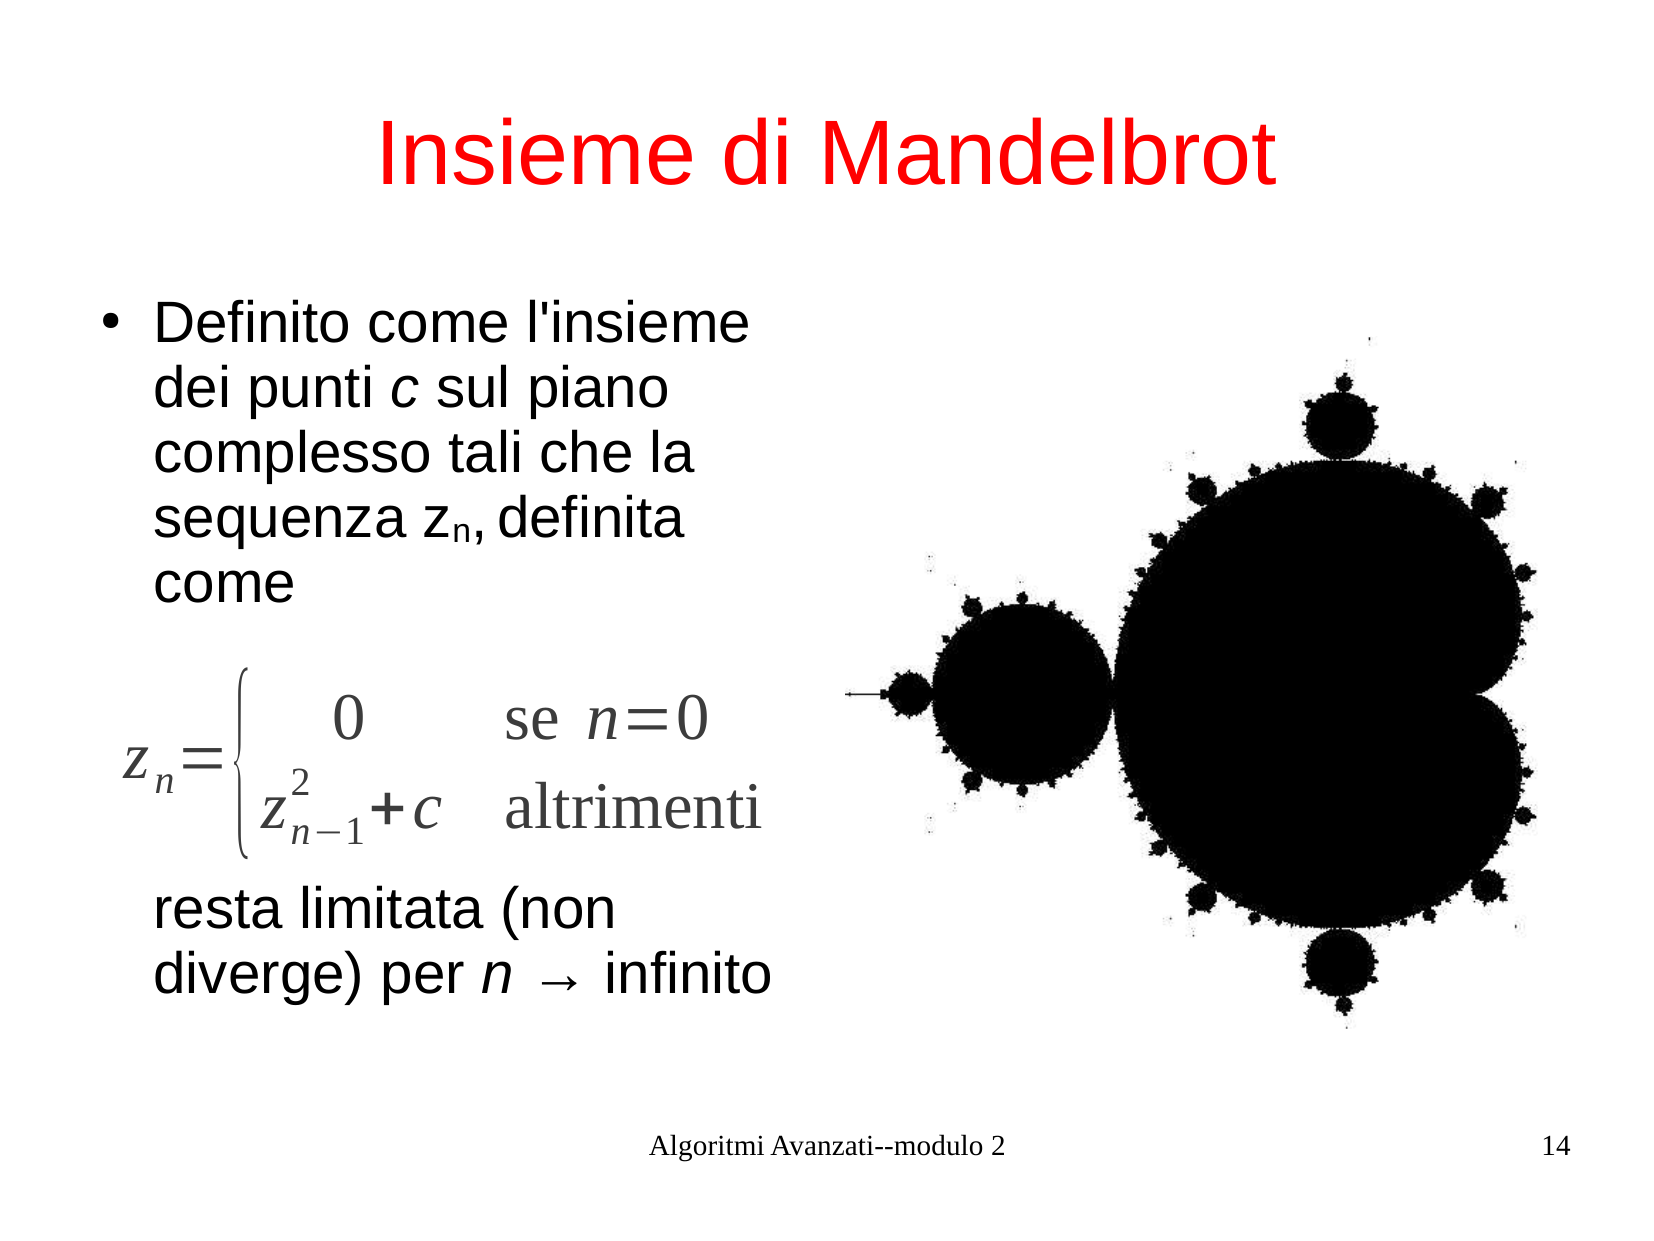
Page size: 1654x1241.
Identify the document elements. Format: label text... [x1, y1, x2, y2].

picture [845, 336, 1572, 1063]
chart [112, 664, 776, 863]
list Definito come l'insieme dei punti c sul piano complesso tali che la sequenza zn, definita come resta limitata (non diverge) per n → infinito [82, 290, 809, 1109]
title Insieme di Mandelbrot [82, 49, 1571, 257]
